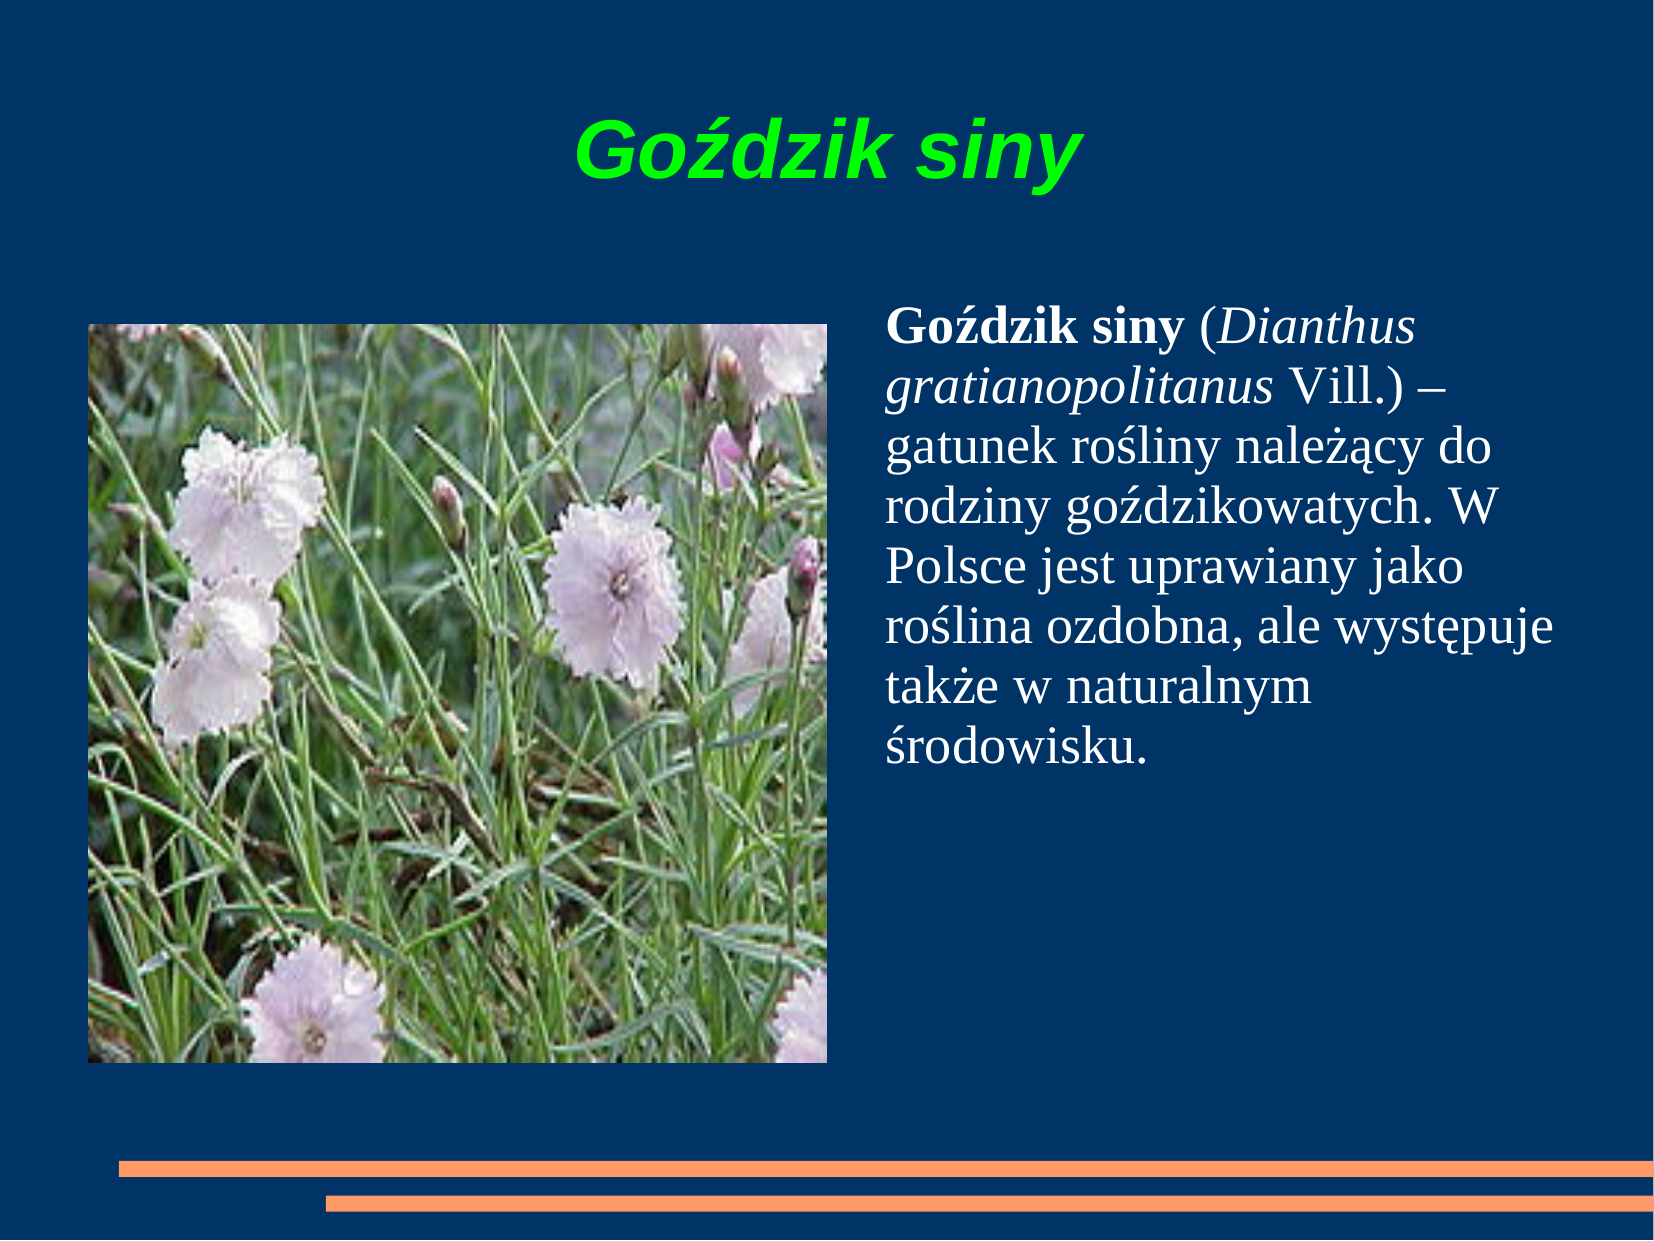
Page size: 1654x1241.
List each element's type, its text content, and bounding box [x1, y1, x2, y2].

title Goździk siny [121, 53, 1534, 247]
picture [88, 324, 827, 1063]
list Goździk siny (Dianthus gratianopolitanus Vill.) – gatunek rośliny należący do rodziny goździkowatych. W Polsce jest uprawiany jako roślina ozdobna, ale występuje także w naturalnym środowisku. [885, 295, 1589, 1091]
